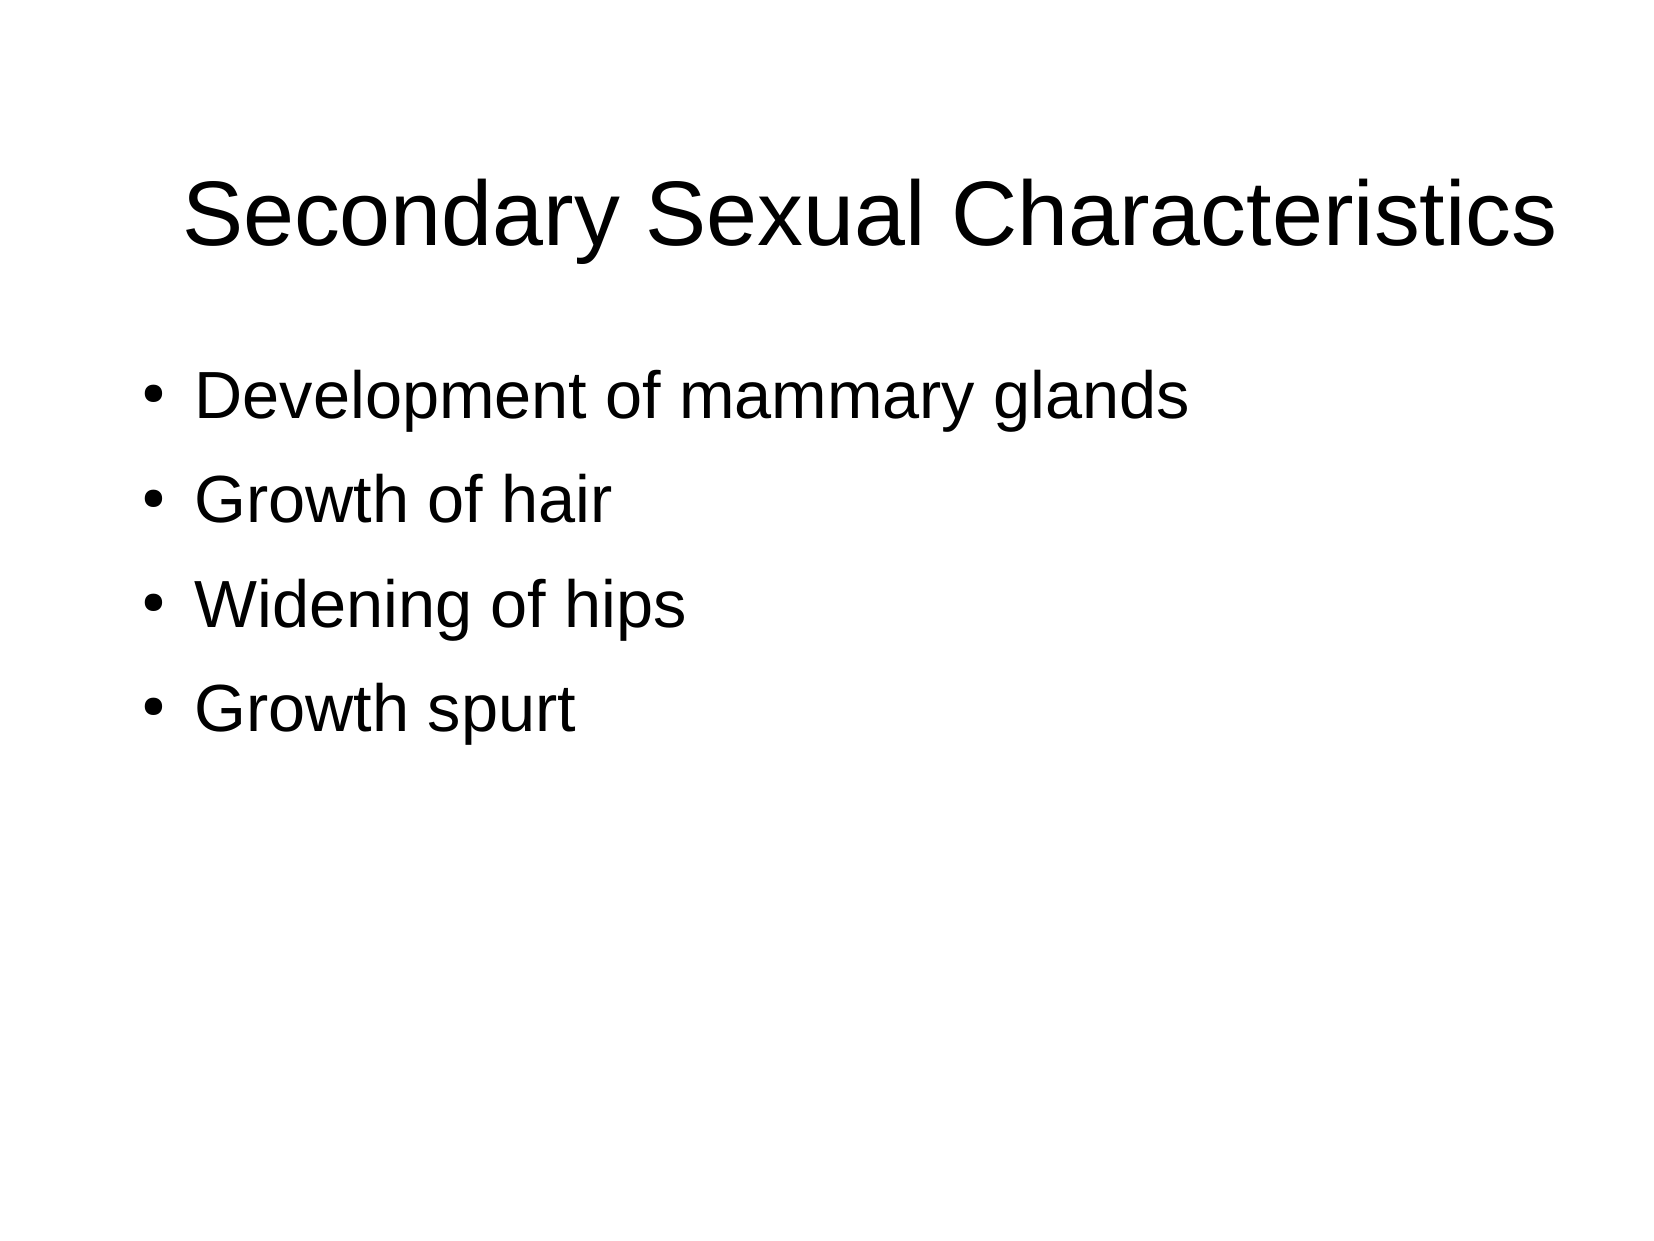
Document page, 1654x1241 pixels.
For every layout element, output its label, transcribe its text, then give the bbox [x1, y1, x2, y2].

list Development of mammary glands Growth of hair Widening of hips Growth spurt [124, 358, 1530, 1088]
title Secondary Sexual Characteristics [88, 110, 1654, 317]
